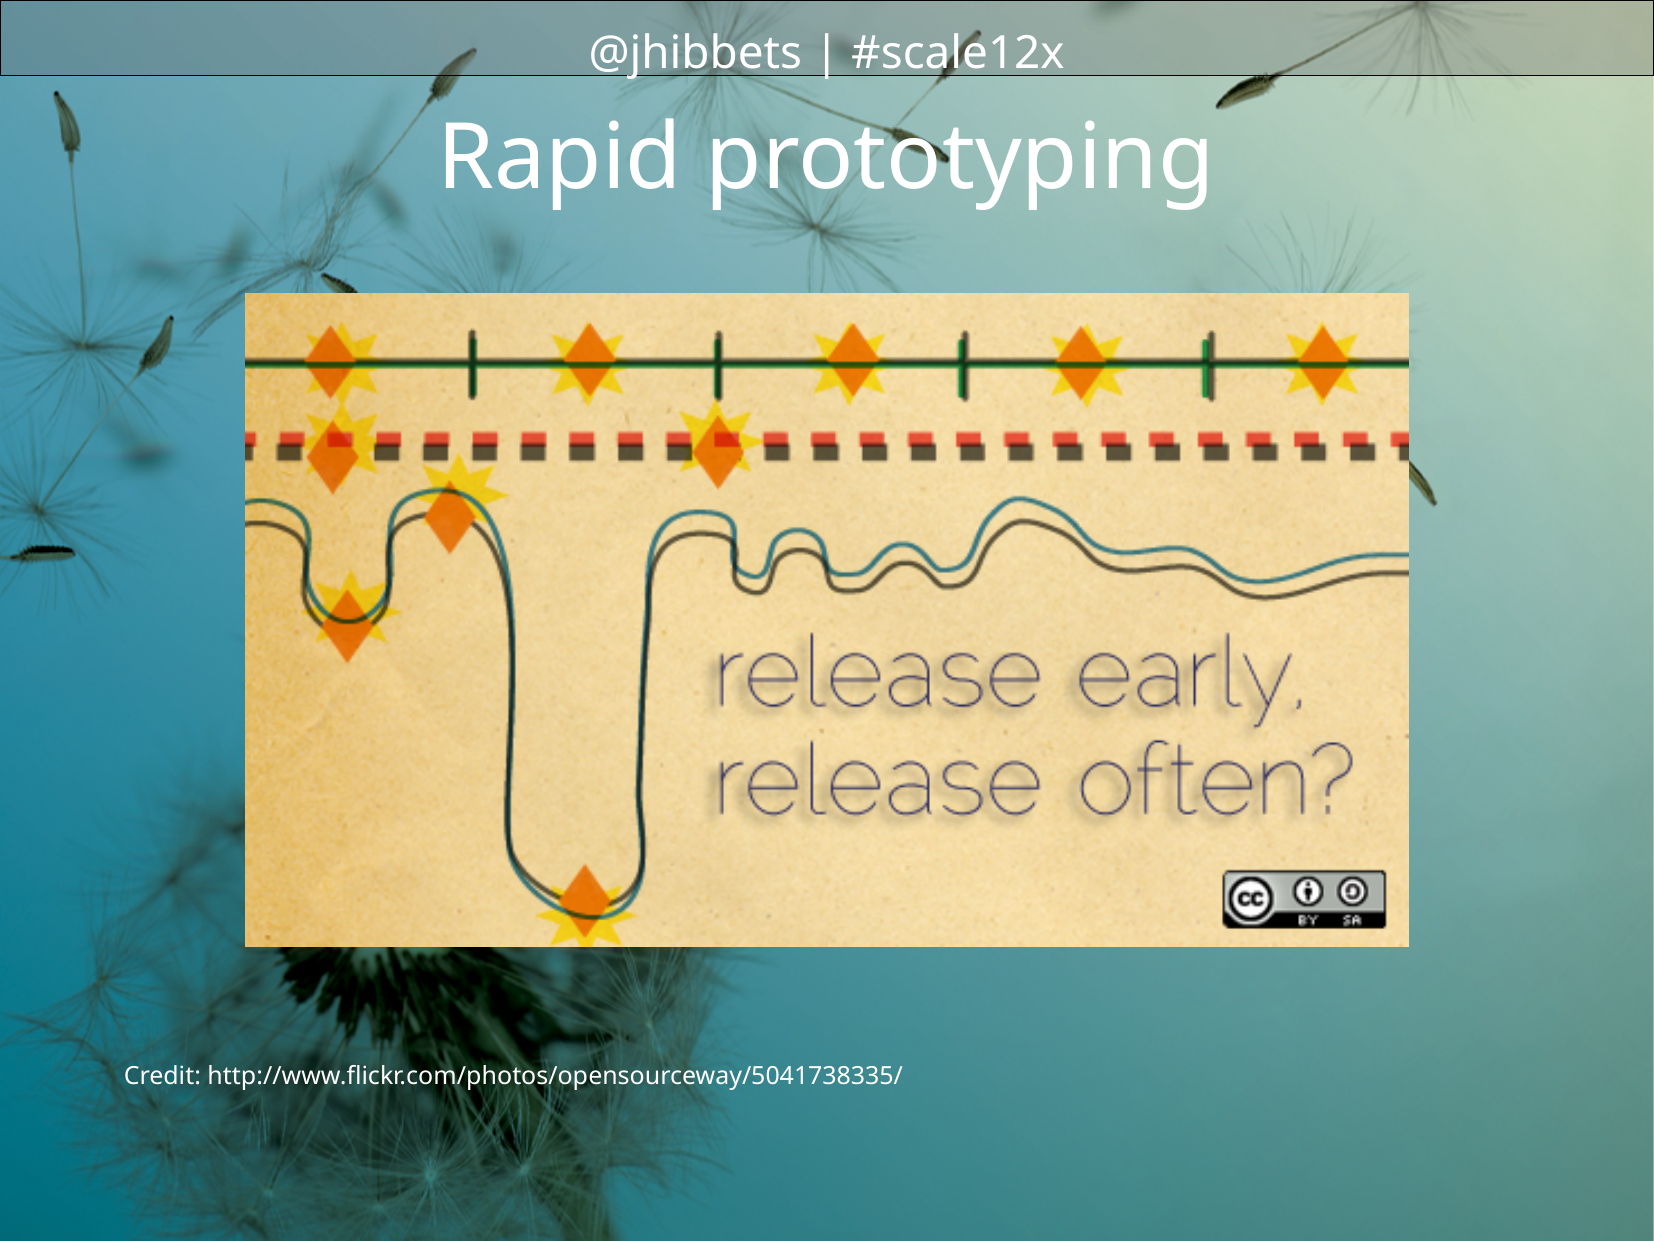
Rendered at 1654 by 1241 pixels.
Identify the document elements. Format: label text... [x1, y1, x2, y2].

text_box Credit: http://www.flickr.com/photos/opensourceway/5041738335/ [109, 1050, 922, 1094]
picture [0, 76, 1654, 1241]
title Rapid prototyping [82, 49, 1571, 257]
